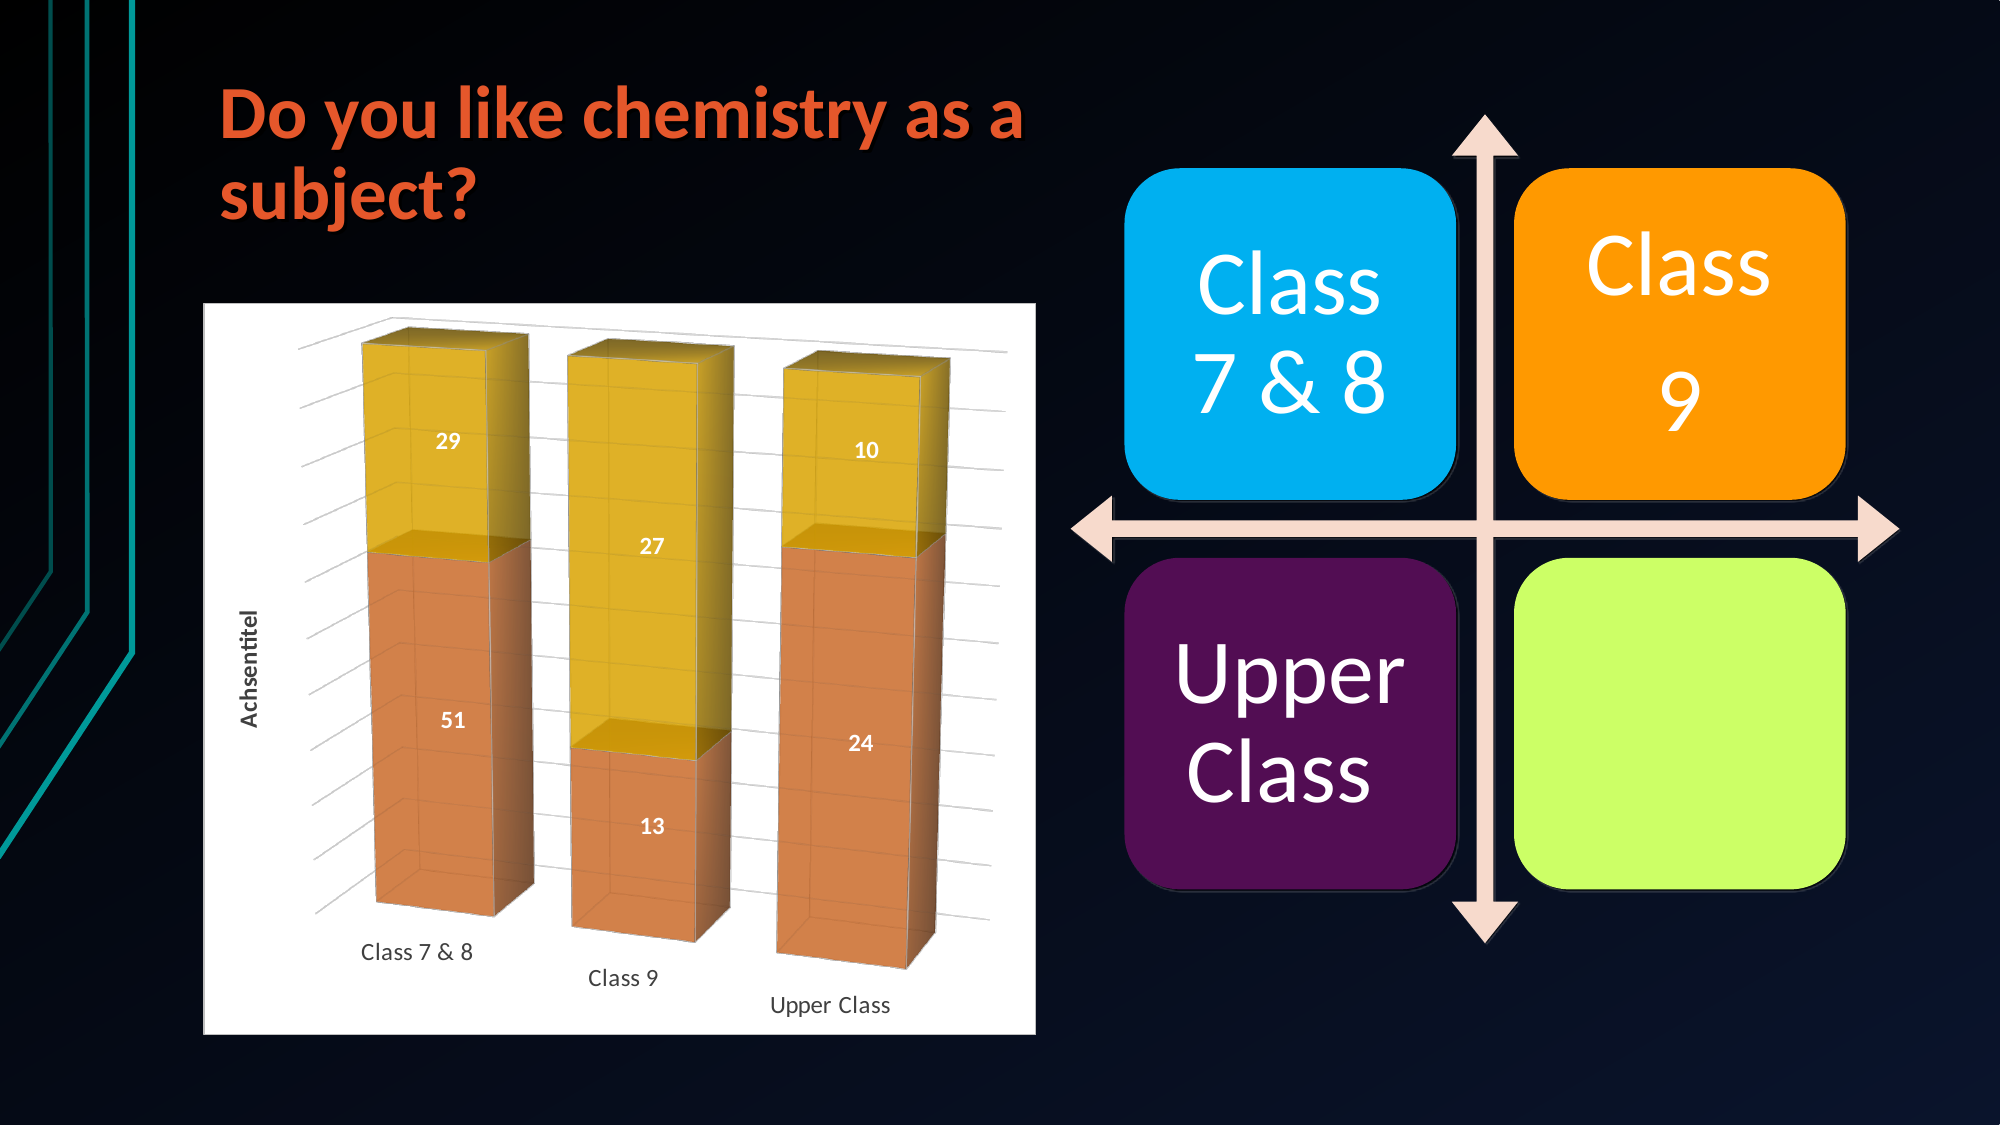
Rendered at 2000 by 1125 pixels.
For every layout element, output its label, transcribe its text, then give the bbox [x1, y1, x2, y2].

chart [203, 302, 1037, 1036]
text_box Upper Class [1124, 557, 1457, 890]
text_box [1070, 114, 1900, 944]
text_box Class 7 & 8 [1124, 168, 1457, 500]
title Do you like chemistry as a subject? [199, 45, 1900, 246]
text_box Class 9 [1514, 168, 1846, 500]
text_box [1514, 557, 1846, 890]
